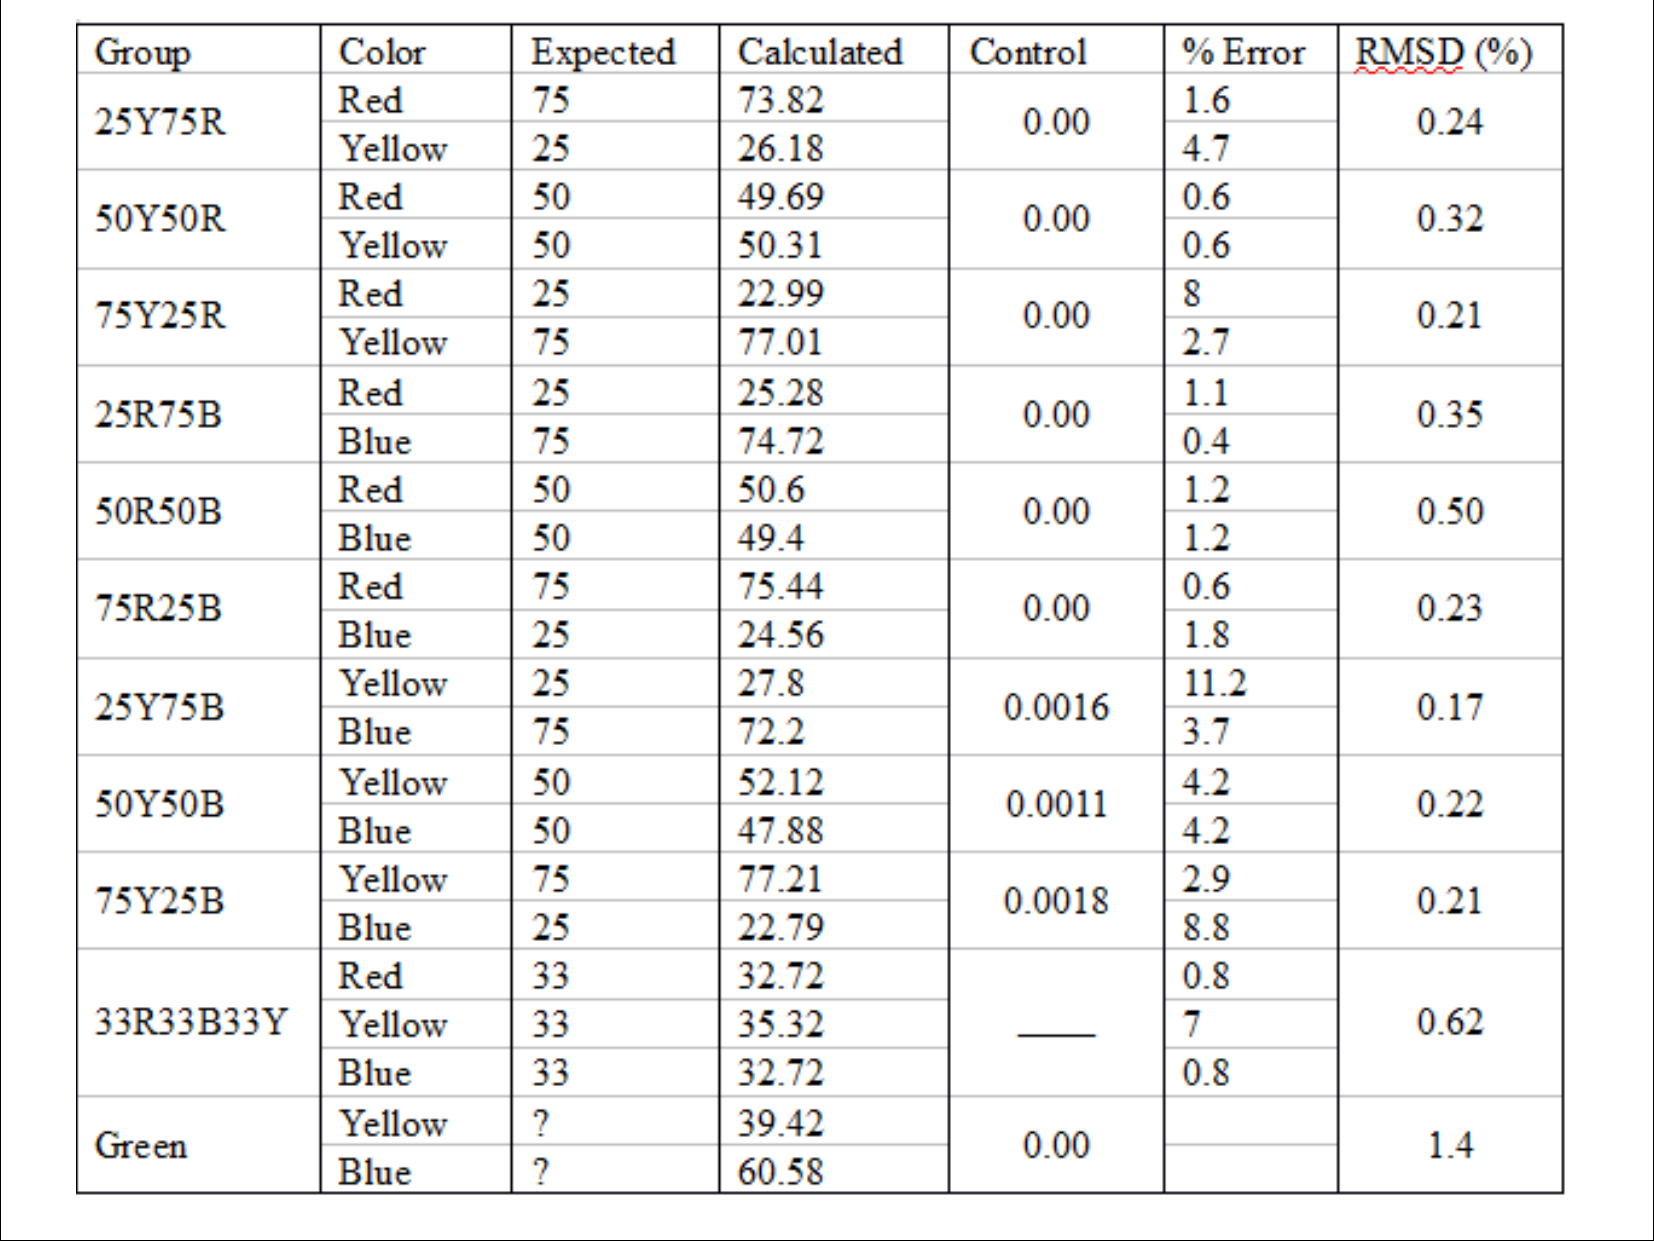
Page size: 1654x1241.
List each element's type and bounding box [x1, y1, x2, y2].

text_box [0, 0, 1654, 1241]
picture [76, 19, 1577, 1207]
